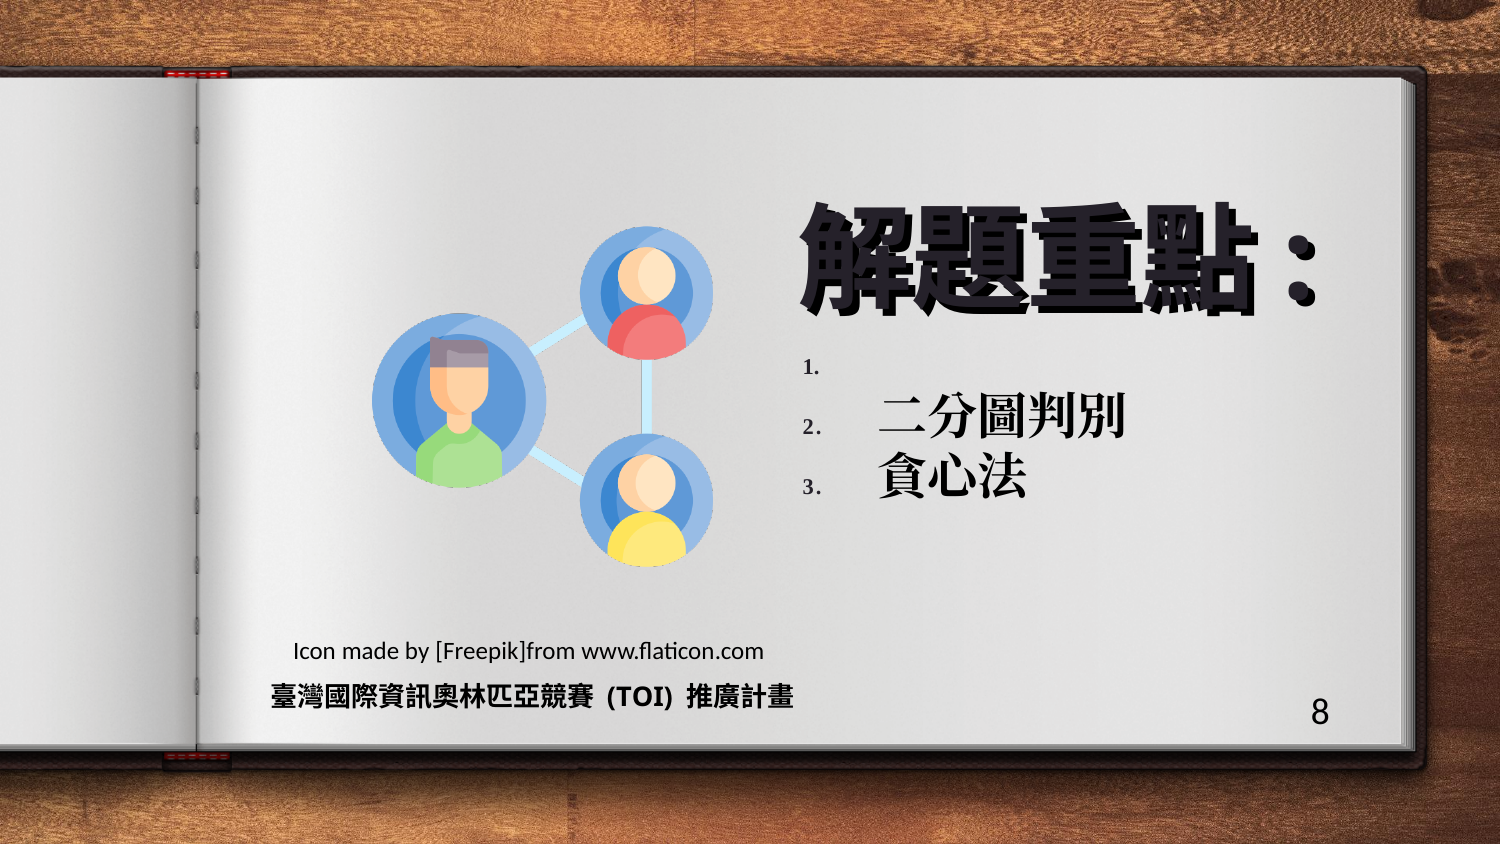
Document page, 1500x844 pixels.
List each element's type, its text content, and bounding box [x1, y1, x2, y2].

text_box Icon made by [Freepik]from www.flaticon.com [278, 627, 867, 672]
subtitle 二分圖判別 貪心法 [787, 309, 1361, 584]
text_box [1295, 672, 1386, 737]
title 解題重點: [782, 146, 1313, 338]
picture [372, 226, 713, 567]
